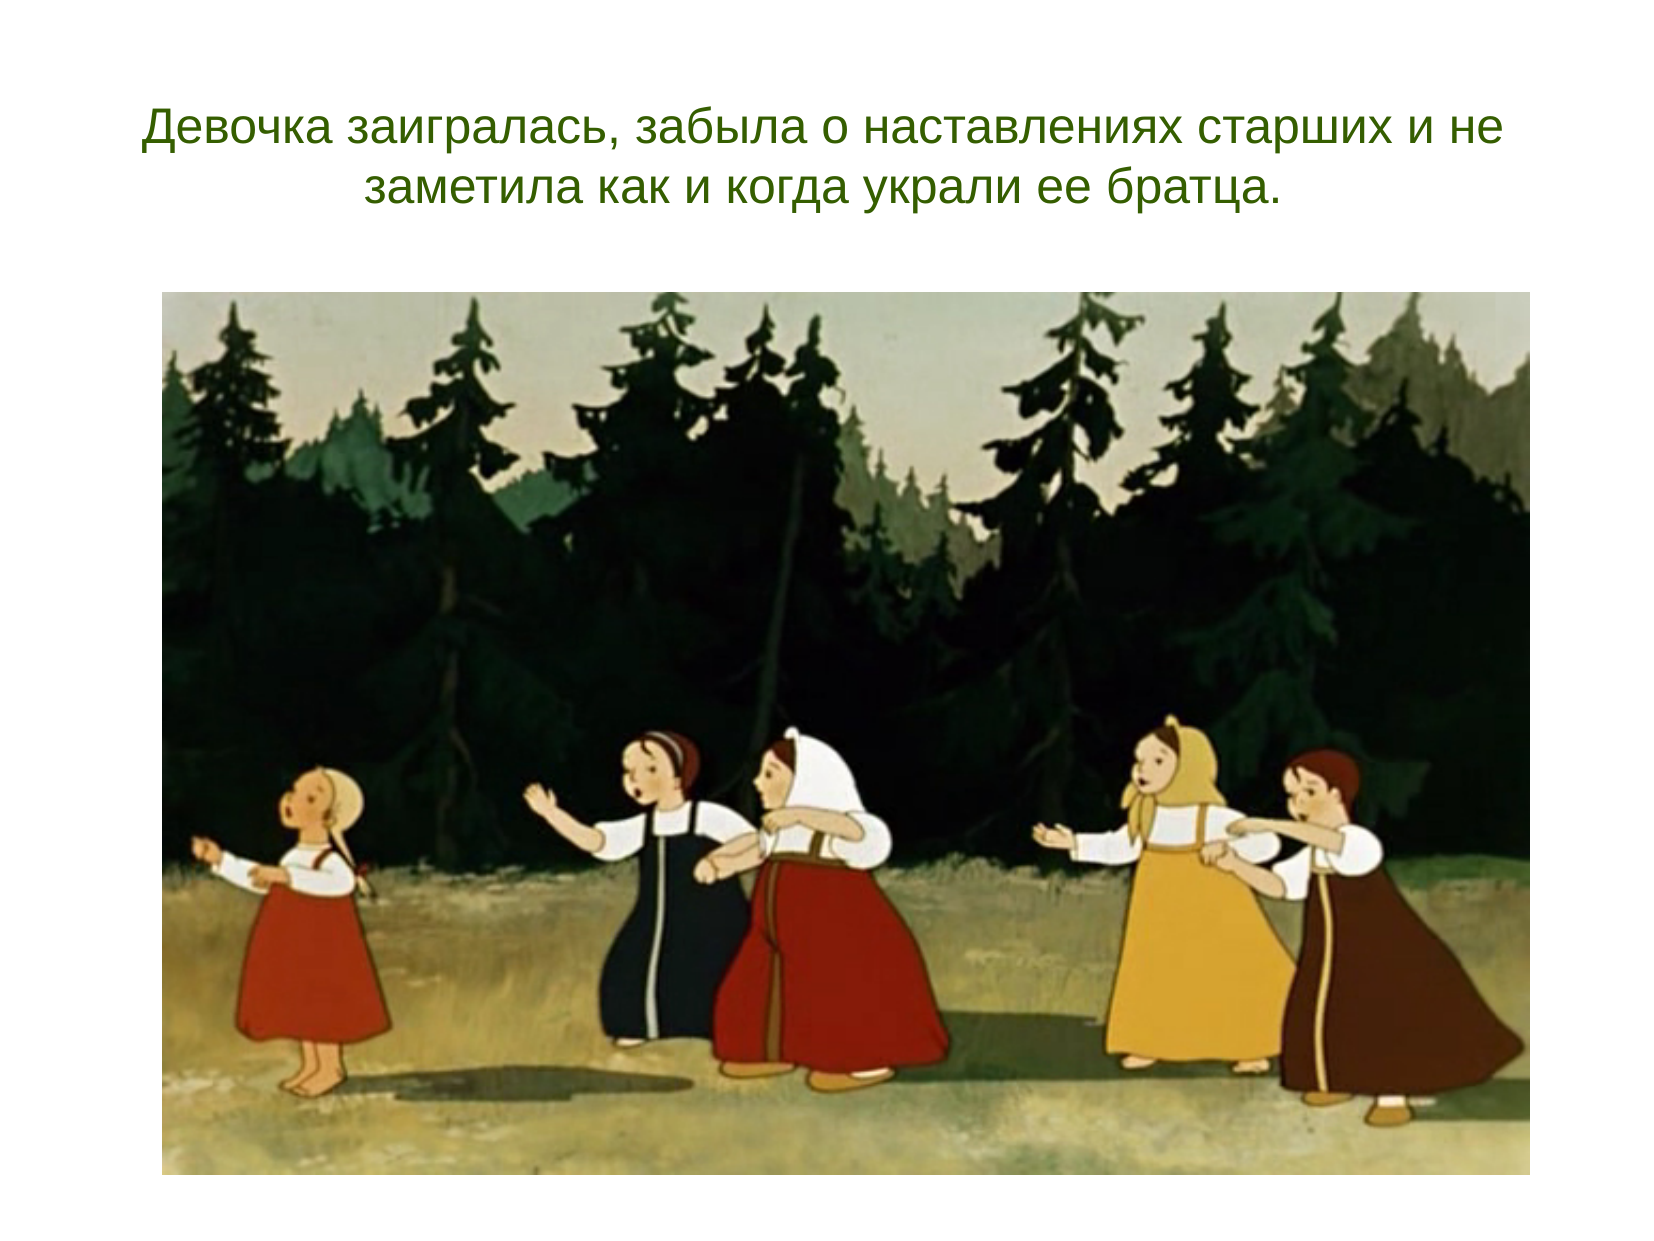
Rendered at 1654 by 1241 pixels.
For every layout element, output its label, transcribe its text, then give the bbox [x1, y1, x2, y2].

picture [162, 292, 1530, 1175]
title Девочка заигралась, забыла о наставлениях старших и не заметила как и когда украли ее братца. [82, 22, 1565, 284]
